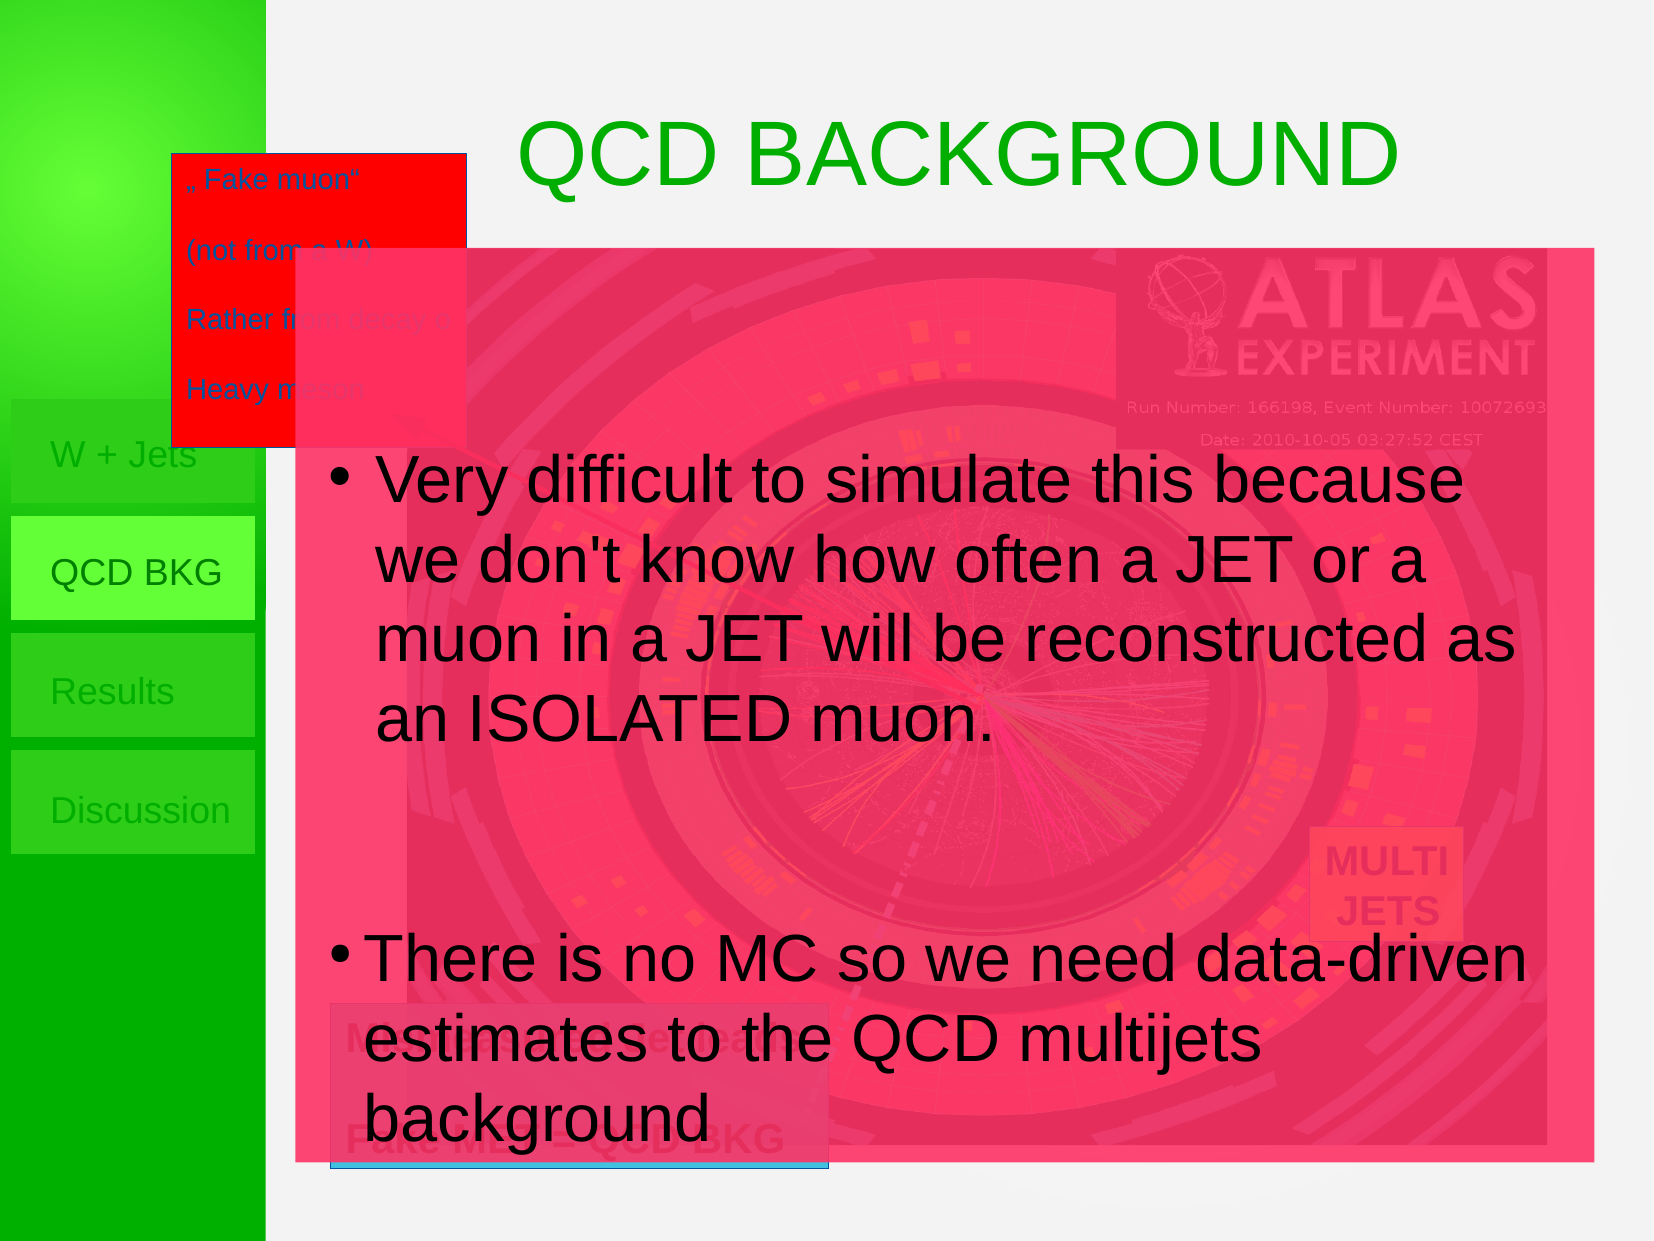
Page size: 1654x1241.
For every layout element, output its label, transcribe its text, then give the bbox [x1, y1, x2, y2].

text_box W + Jets [35, 425, 295, 483]
text_box Mismeasured Jet leads Fake MET = QCD BKG [330, 1163, 829, 1169]
text_box QCD BKG [35, 544, 252, 602]
text_box „ Fake muon“ (not from a W) Rather from decay o Heavy meson [171, 153, 467, 448]
text_box Very difficult to simulate this because we don't know how often a JET or a muon in a JET will be reconstructed as an ISOLATED muon. There is no MC so we need data-driven estimates to the QCD multijets background [295, 247, 1595, 1163]
title QCD BACKGROUND [307, 50, 1536, 247]
text_box Results [35, 663, 265, 720]
text_box Discussion [35, 781, 292, 839]
